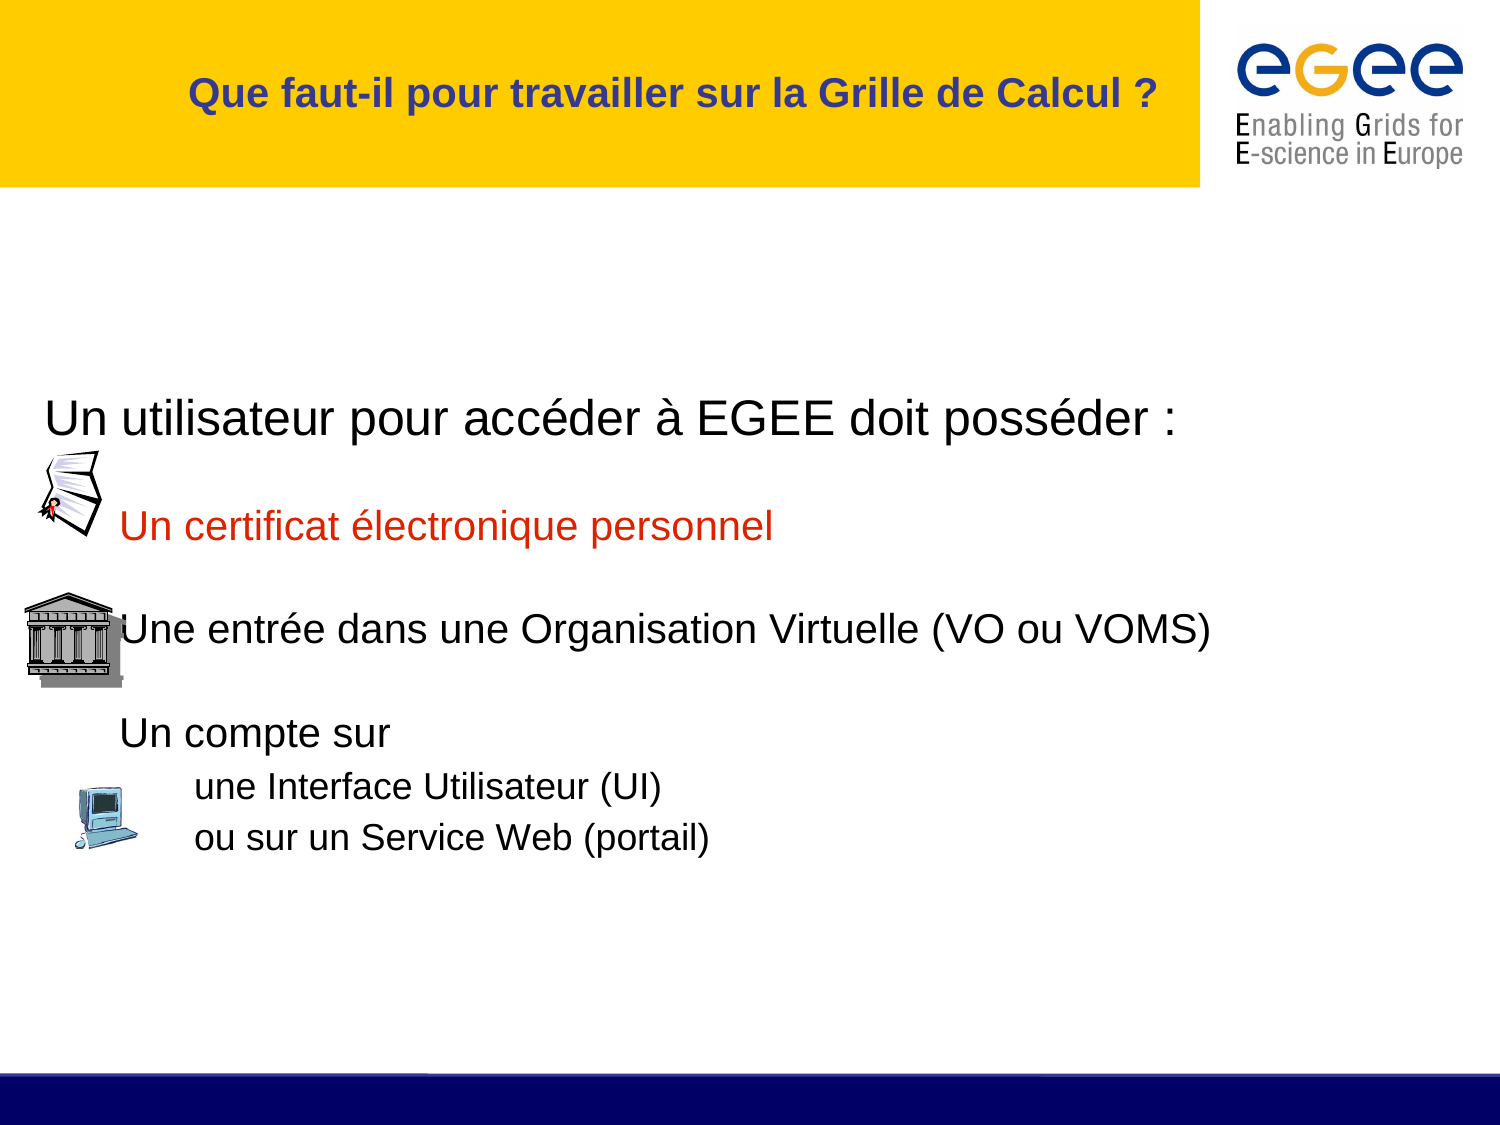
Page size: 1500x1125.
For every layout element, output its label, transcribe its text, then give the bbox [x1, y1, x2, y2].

title Que faut-il pour travailler sur la Grille de Calcul ? [12, 37, 1174, 149]
picture [24, 592, 113, 676]
picture [75, 787, 138, 849]
picture [37, 450, 103, 538]
picture [1237, 24, 1463, 169]
list Un utilisateur pour accéder à EGEE doit posséder : Un certificat électronique personnel Une entrée dans une Organisation Virtuelle (VO ou VOMS) Un compte sur une Interface Utilisateur (UI) ou sur un Service Web (portail) [29, 314, 1439, 1097]
